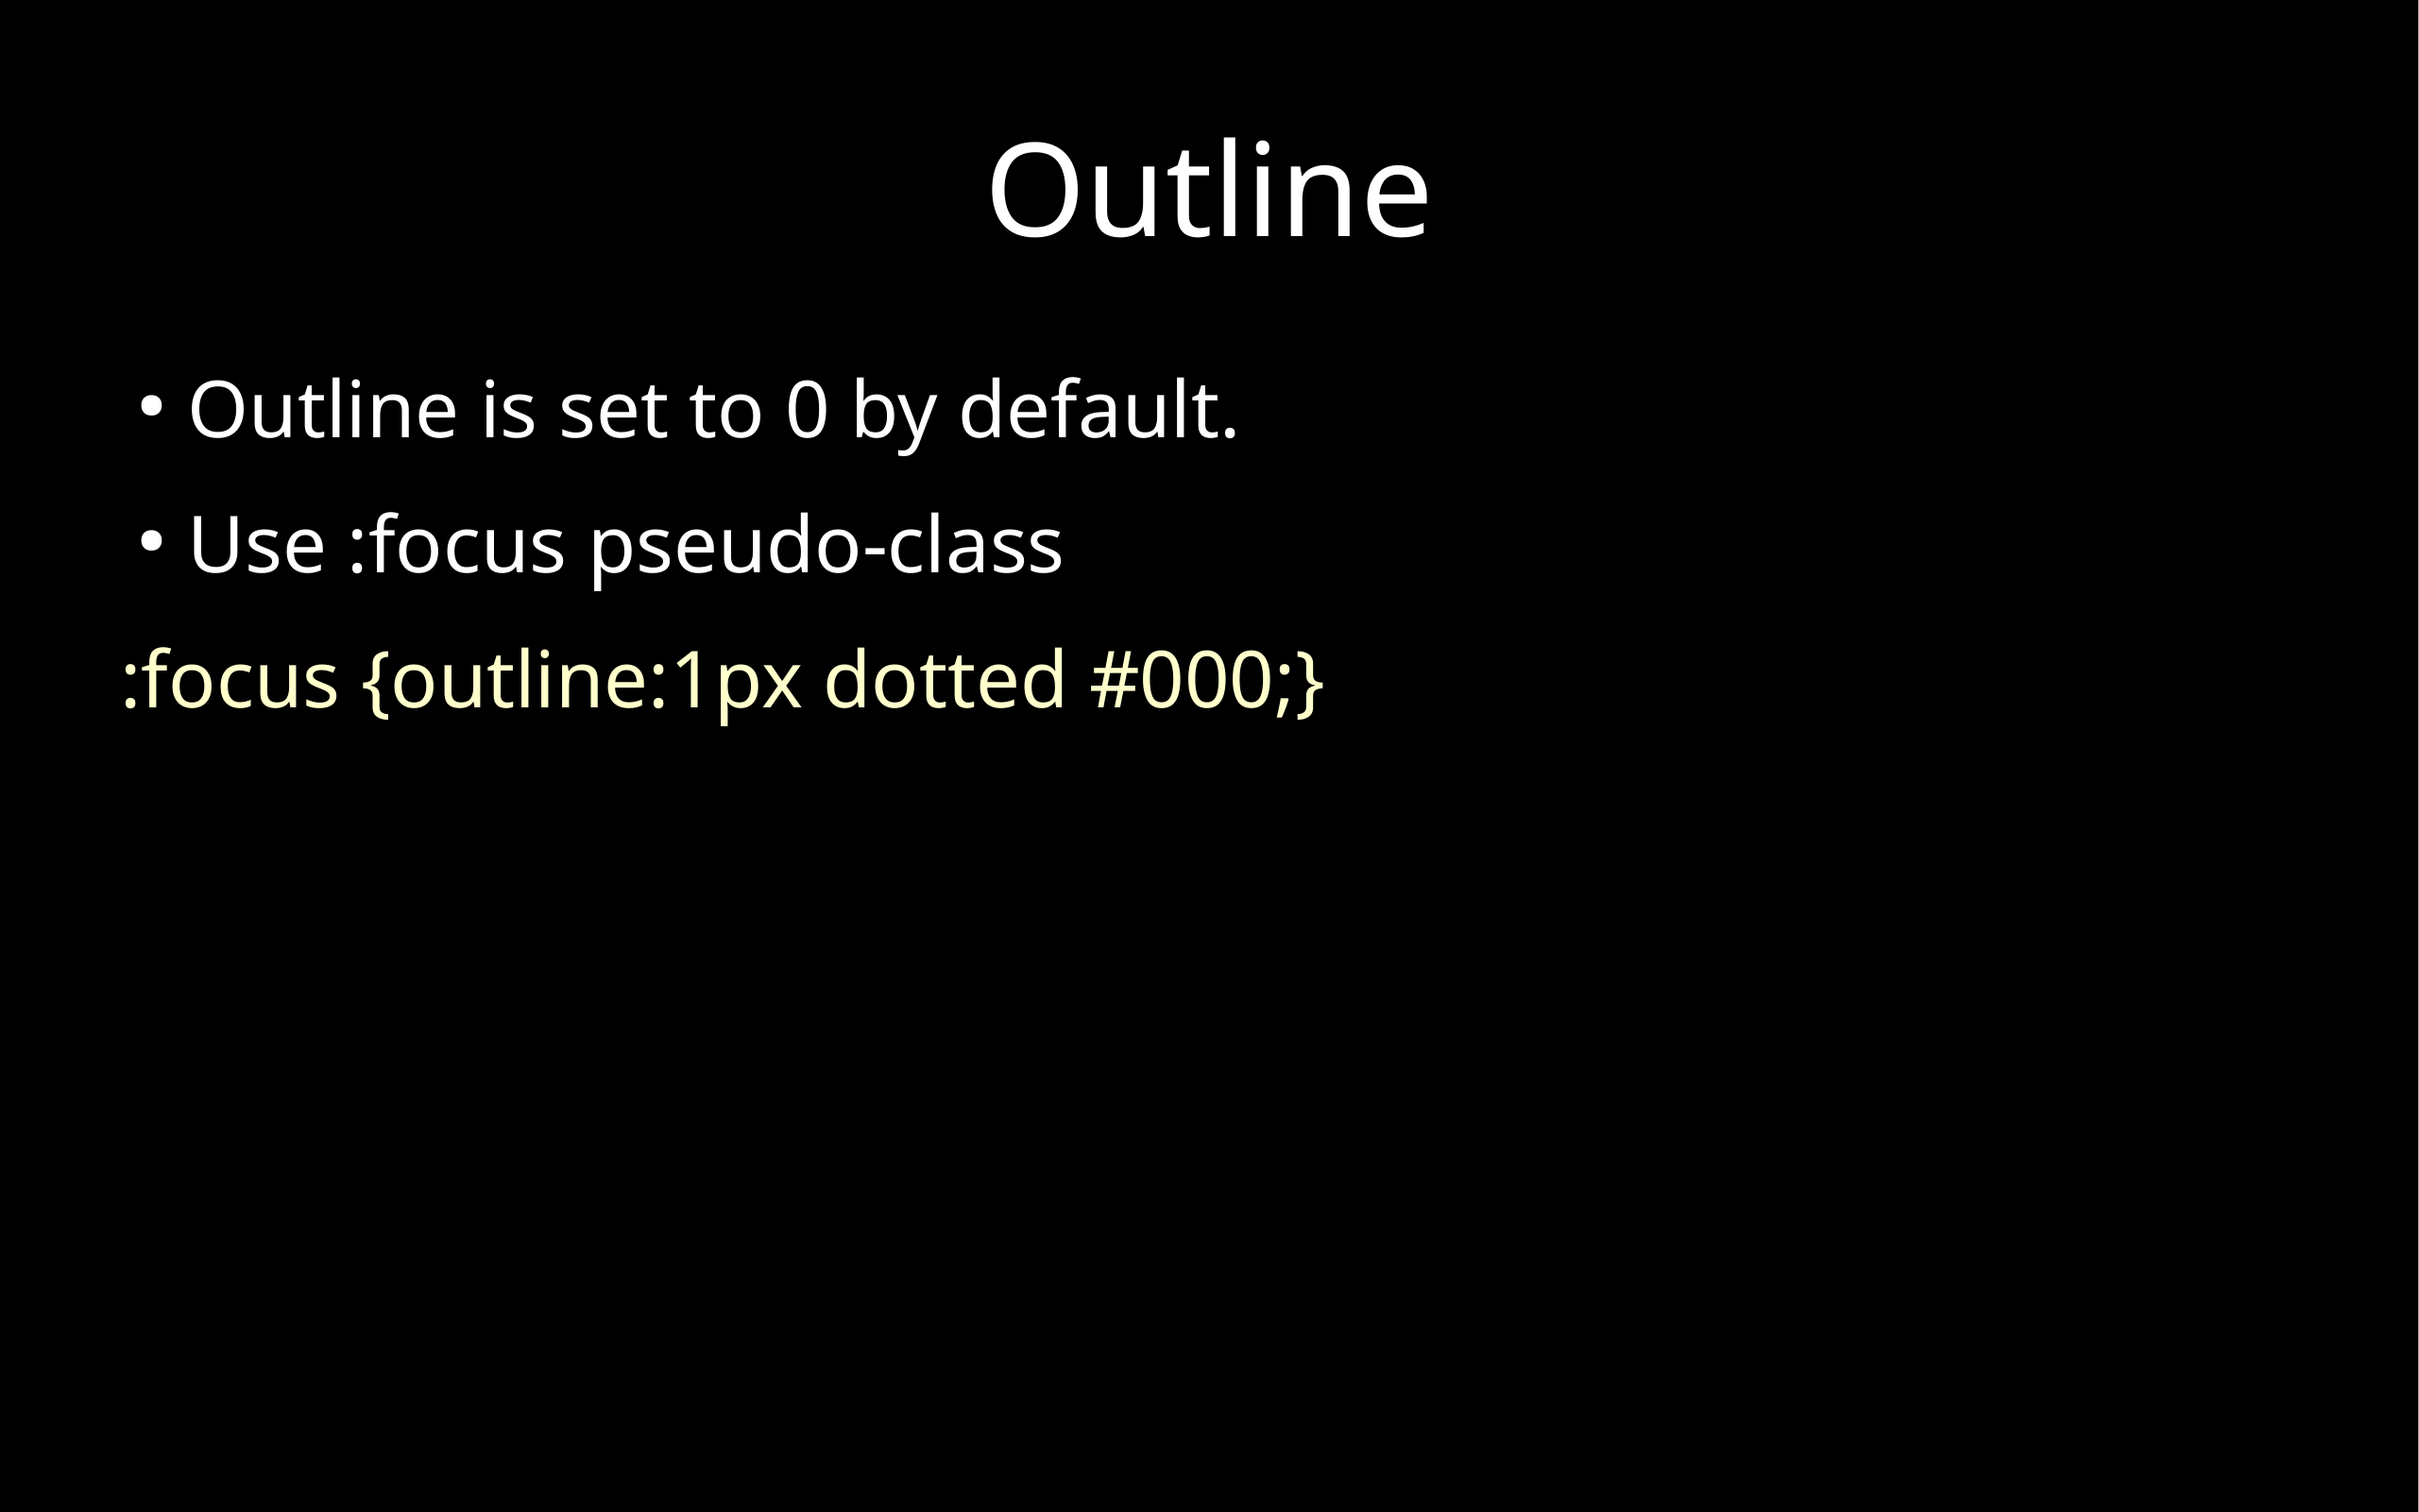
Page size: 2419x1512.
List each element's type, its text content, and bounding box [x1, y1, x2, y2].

title Outline [120, 67, 2298, 306]
list Outline is set to 0 by default. Use :focus pseudo-class :focus {outline:1px dotted #000;} [120, 353, 2298, 1337]
